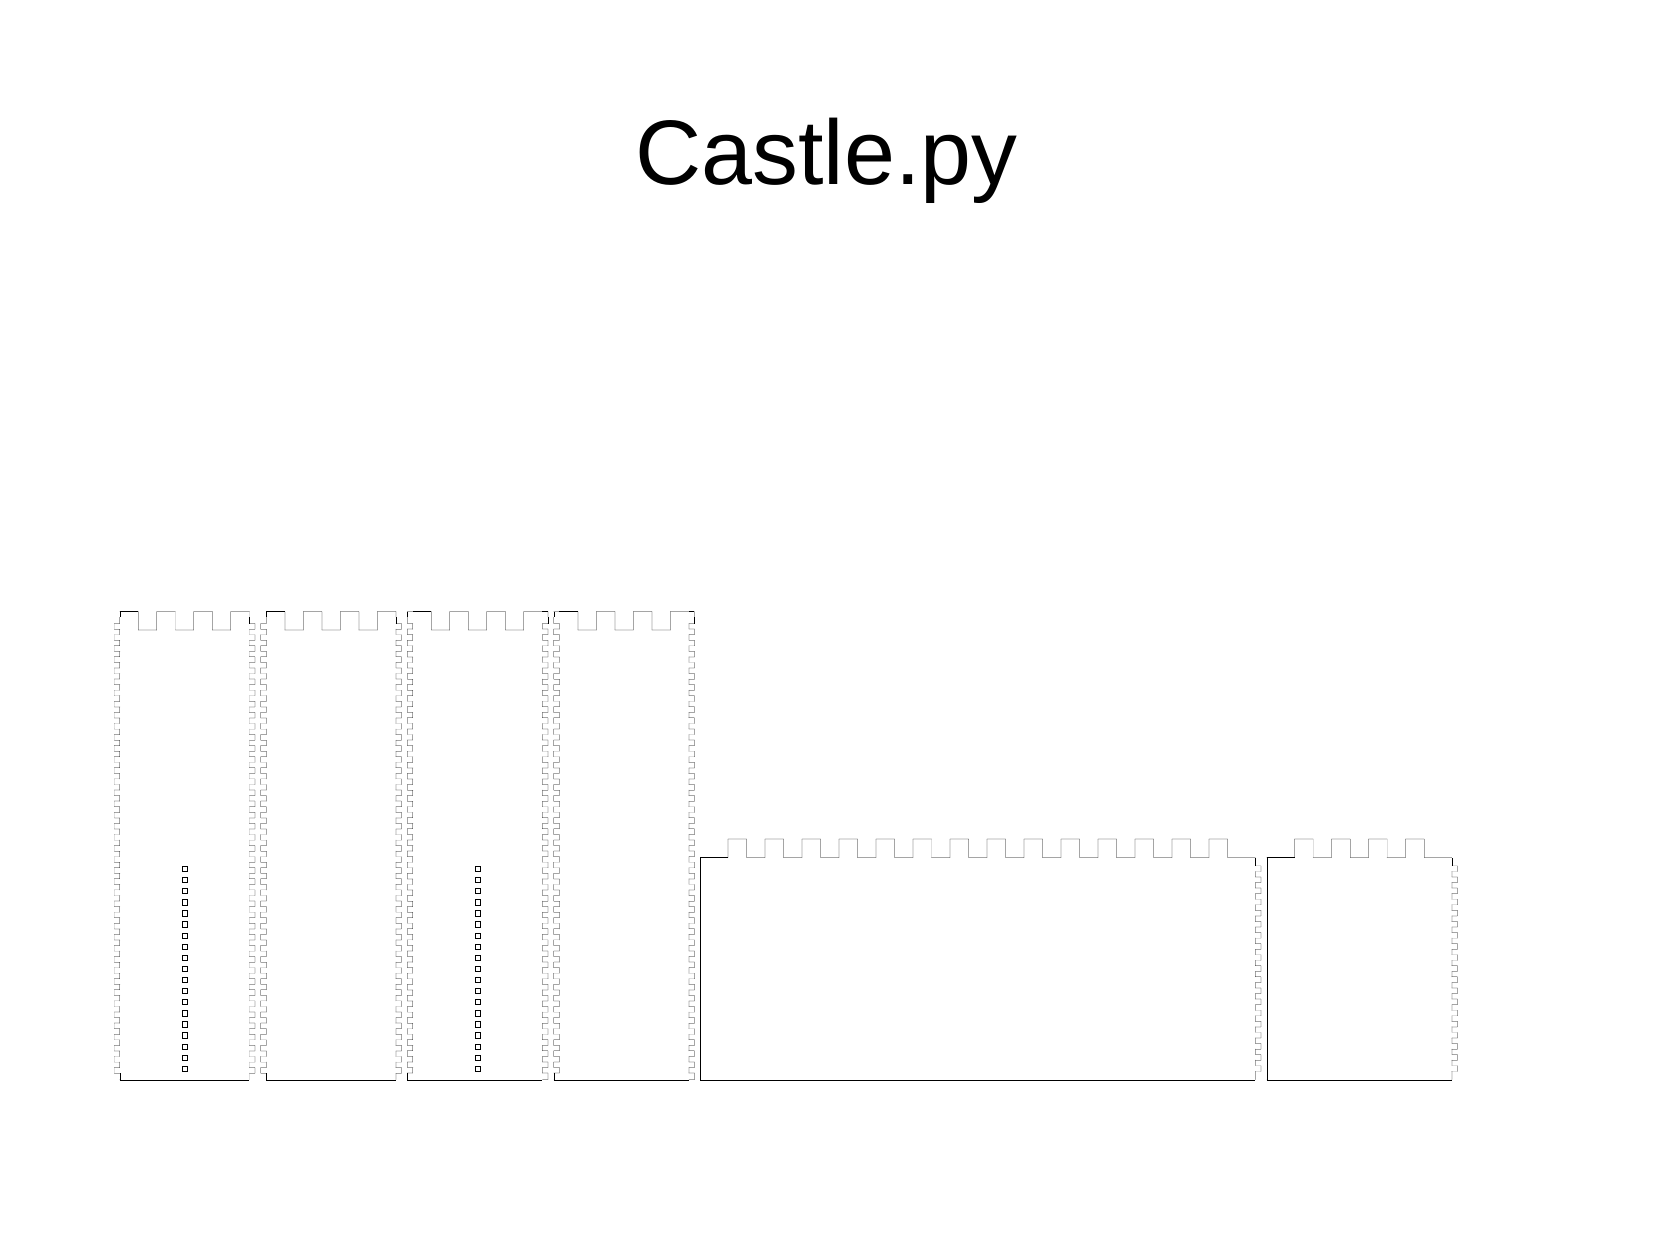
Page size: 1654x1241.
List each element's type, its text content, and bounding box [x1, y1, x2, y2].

title Castle.py [82, 49, 1571, 257]
picture [111, 0, 1592, 1083]
